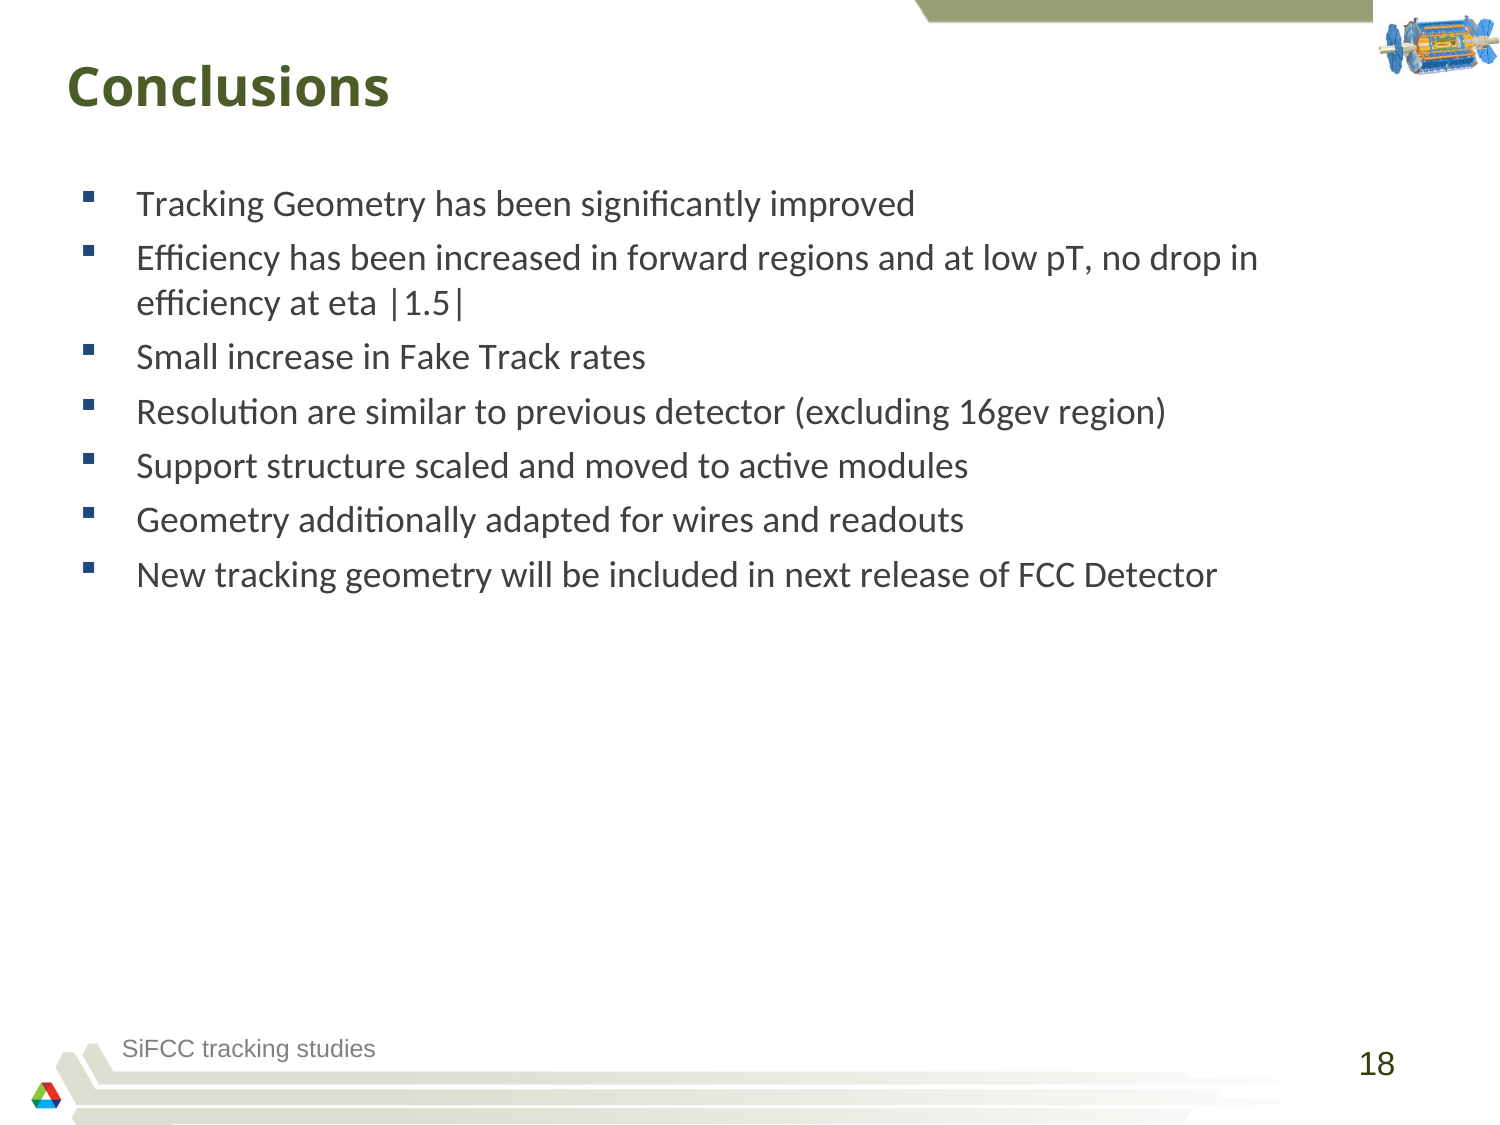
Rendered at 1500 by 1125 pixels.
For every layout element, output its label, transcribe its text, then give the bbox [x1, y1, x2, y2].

title Conclusions [52, 45, 1426, 126]
picture [0, 1037, 1500, 1125]
list Tracking Geometry has been significantly improved Efficiency has been increased in forward regions and at low pT, no drop in efficiency at eta |1.5| Small increase in Fake Track rates Resolution are similar to previous detector (excluding 16gev region) Support structure scaled and moved to active modules Geometry additionally adapted for wires and readouts New tracking geometry will be included in next release of FCC Detector [65, 171, 1426, 839]
picture [0, 0, 1500, 94]
